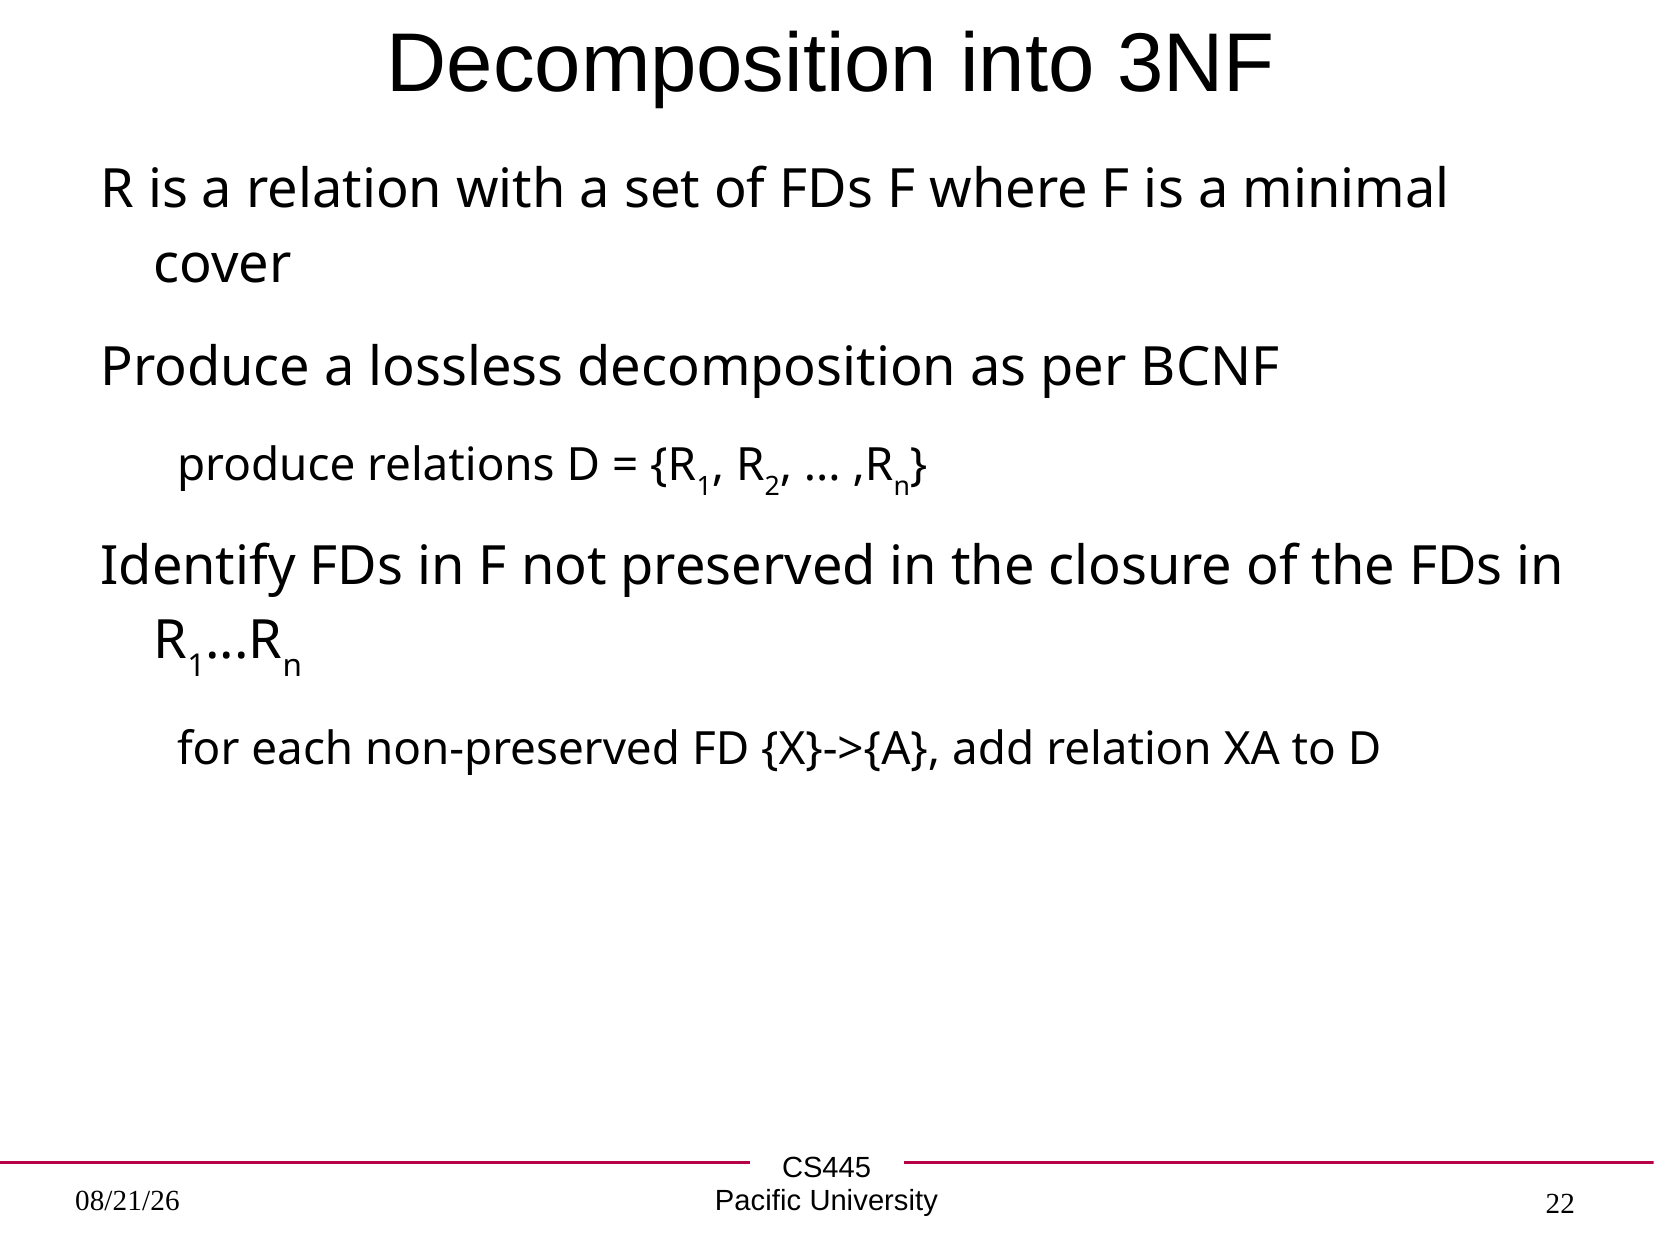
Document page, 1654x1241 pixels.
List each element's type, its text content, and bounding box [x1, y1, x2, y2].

list R is a relation with a set of FDs F where F is a minimal cover Produce a lossless decomposition as per BCNF produce relations D = {R1, R2, ... ,Rn} Identify FDs in F not preserved in the closure of the FDs in R1...Rn for each non-preserved FD {X}->{A}, add relation XA to D [82, 150, 1571, 1111]
title Decomposition into 3NF [86, 15, 1576, 109]
